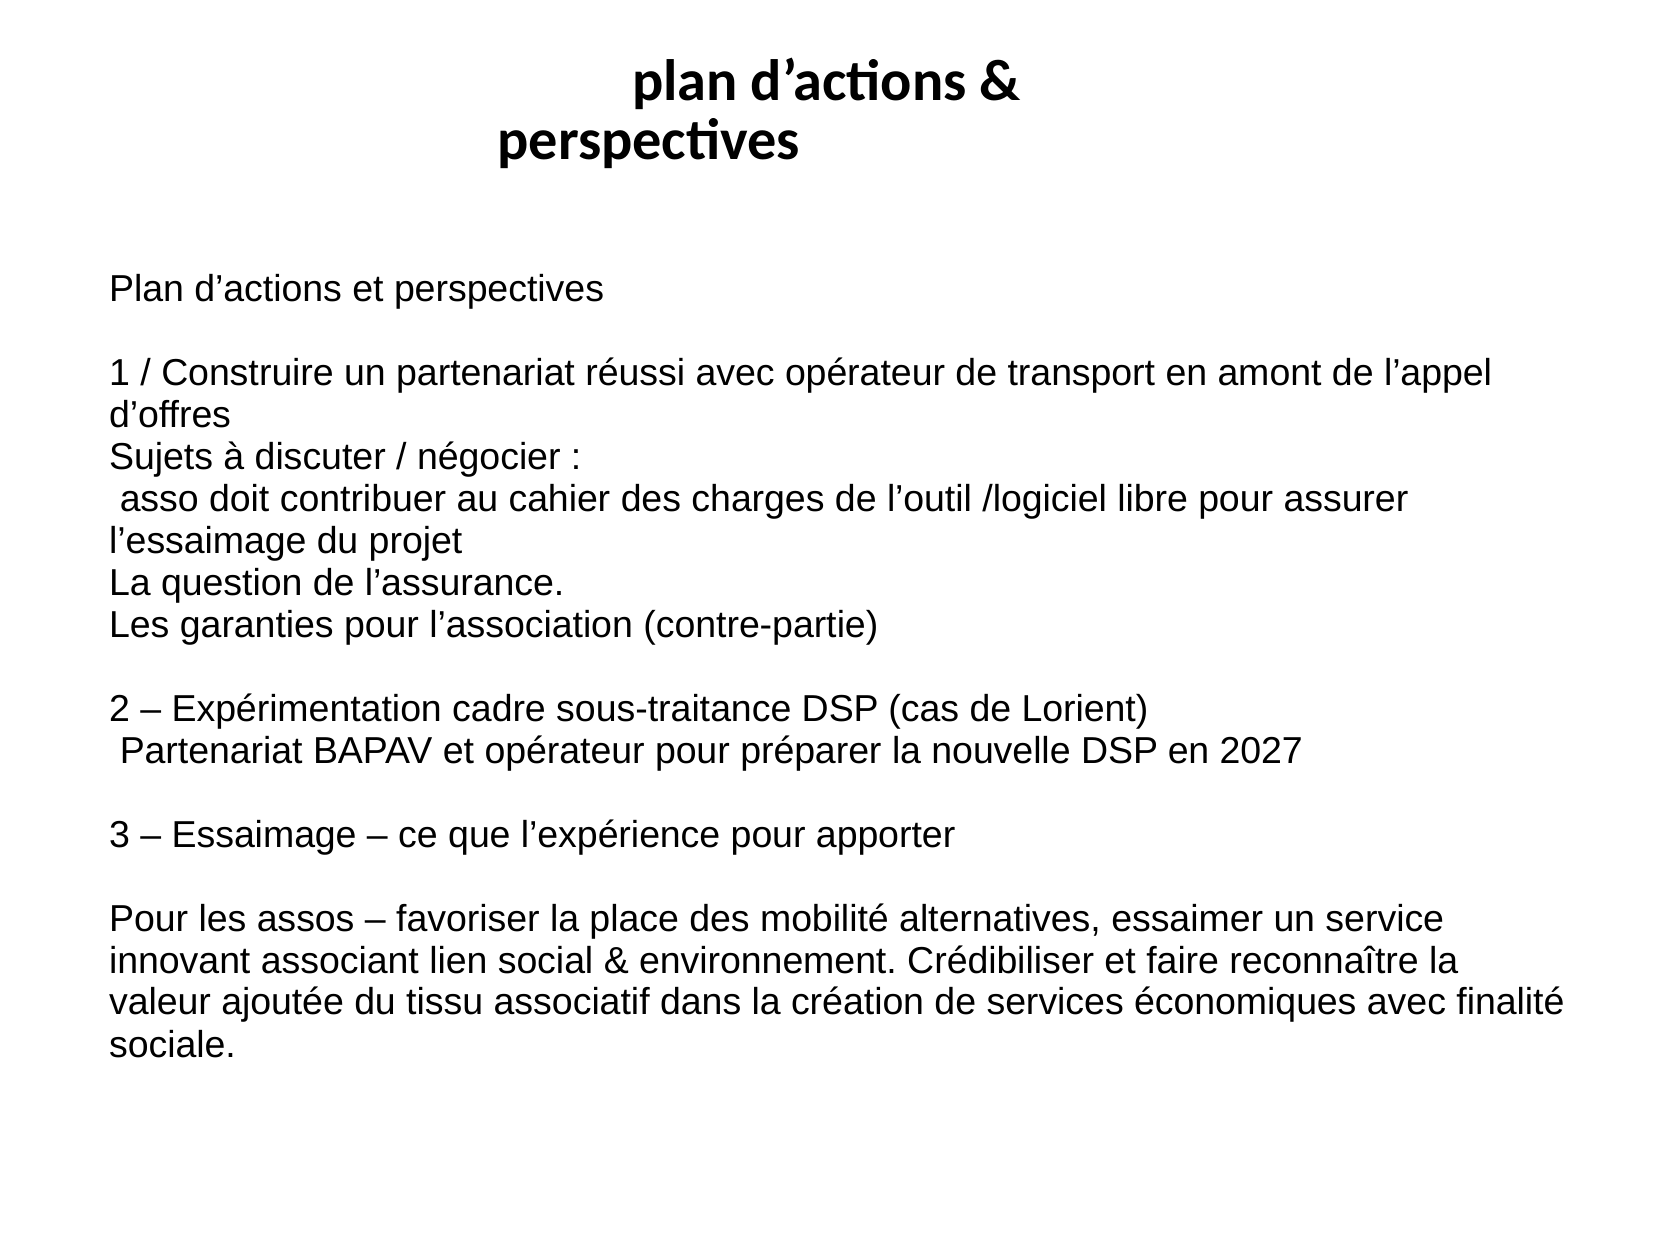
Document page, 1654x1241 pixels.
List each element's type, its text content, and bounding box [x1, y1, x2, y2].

title plan d’actions & perspectives [484, 11, 1654, 219]
text_box Plan d’actions et perspectives 1 / Construire un partenariat réussi avec opérateur de transport en amont de l’appel d’offres Sujets à discuter / négocier : asso doit contribuer au cahier des charges de l’outil /logiciel libre pour assurer l’essaimage du projet La question de l’assurance. Les garanties pour l’association (contre-partie) 2 – Expérimentation cadre sous-traitance DSP (cas de Lorient) Partenariat BAPAV et opérateur pour préparer la nouvelle DSP en 2027 3 – Essaimage – ce que l’expérience pour apporter Pour les assos – favoriser la place des mobilité alternatives, essaimer un service innovant associant lien social & environnement. Crédibiliser et faire reconnaître la valeur ajoutée du tissu associatif dans la création de services économiques avec finalité sociale. [94, 259, 1583, 1115]
